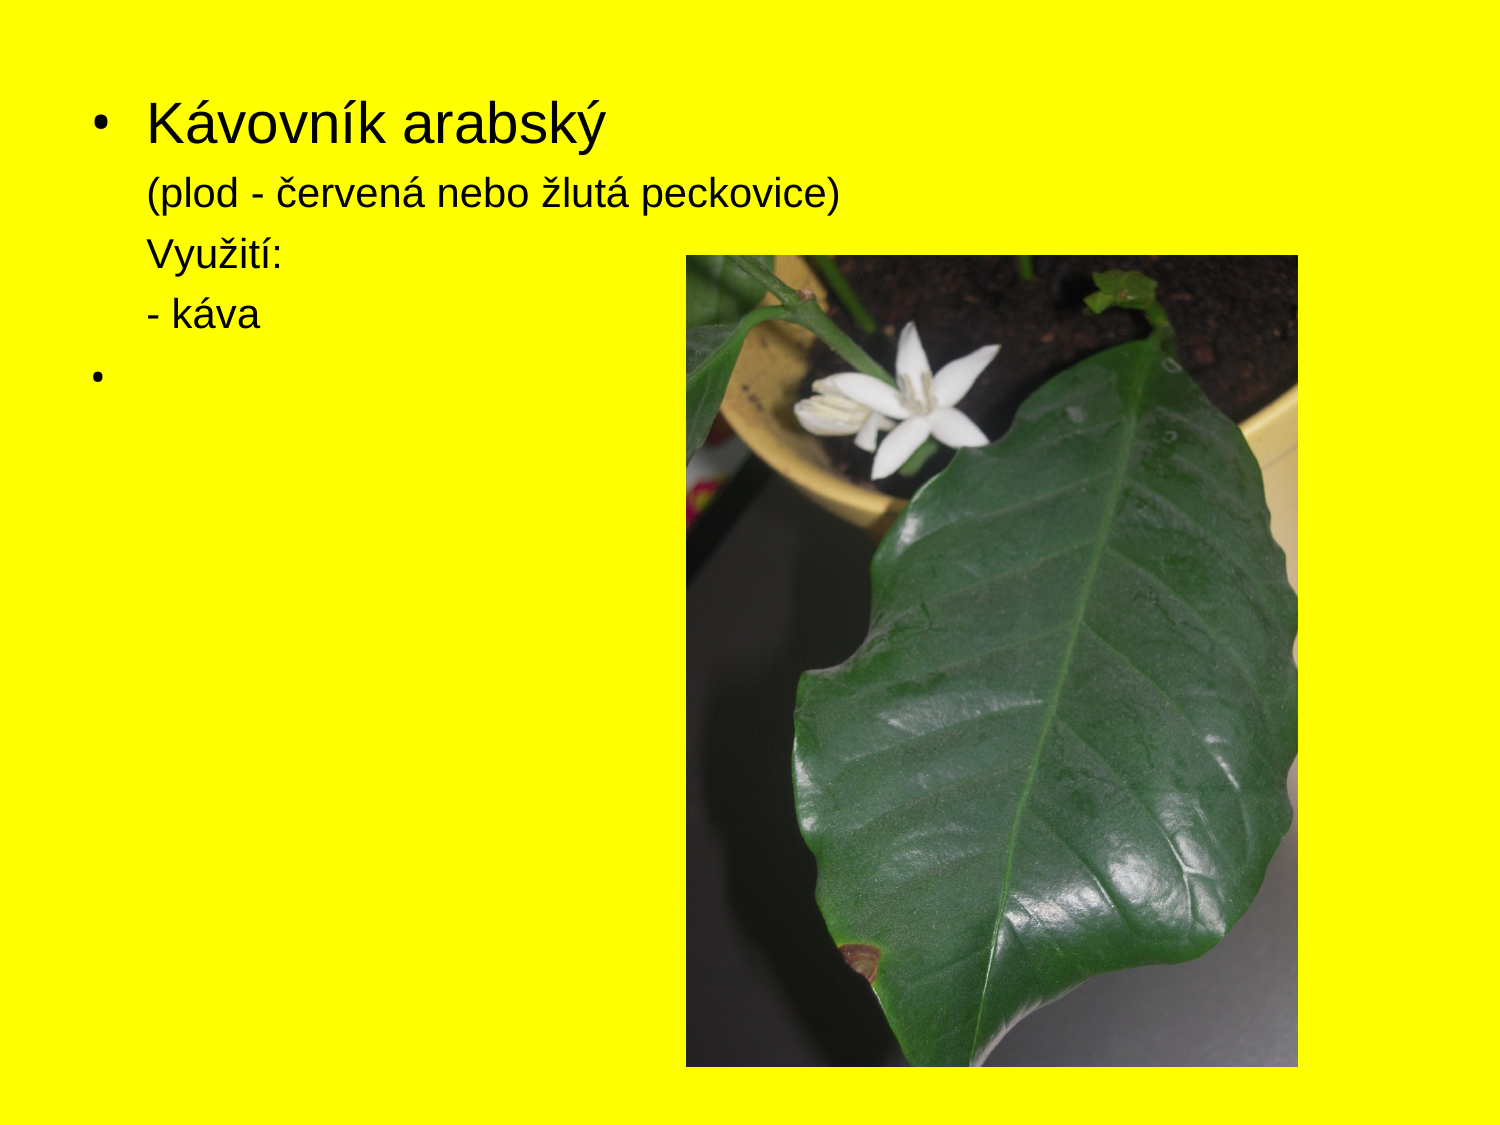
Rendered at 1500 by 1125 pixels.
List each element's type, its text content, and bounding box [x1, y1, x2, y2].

picture [686, 255, 1298, 1067]
list Kávovník arabský (plod - červená nebo žlutá peckovice) Využití: - káva [75, 78, 1294, 1005]
